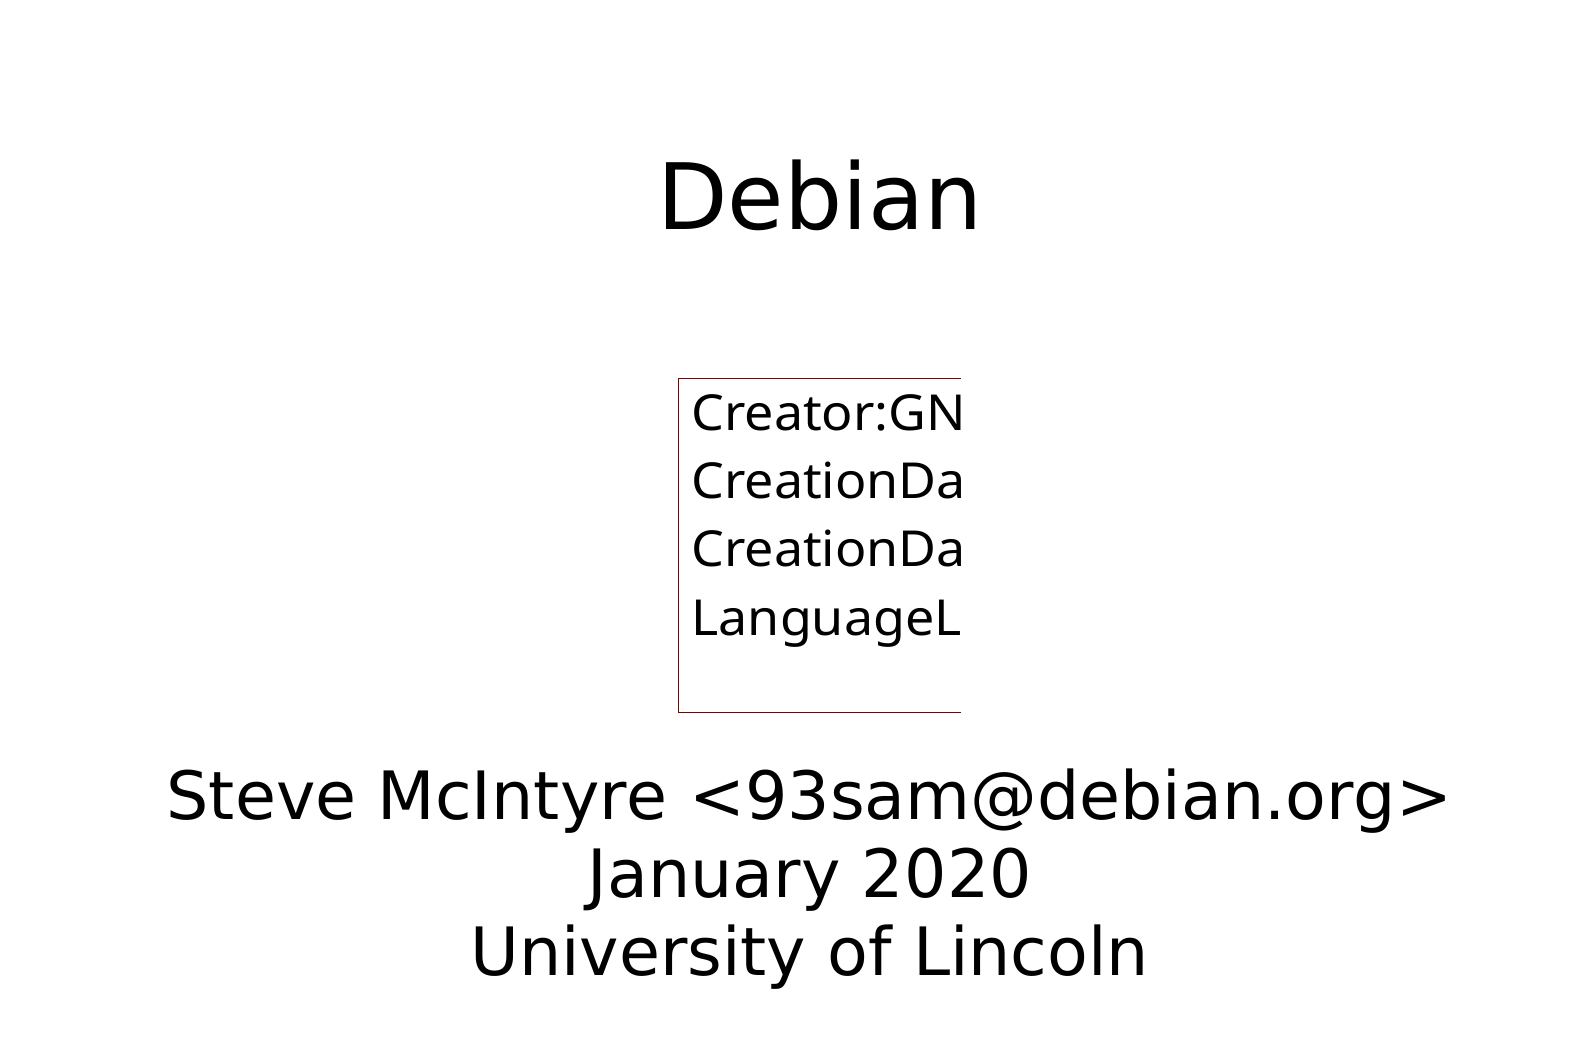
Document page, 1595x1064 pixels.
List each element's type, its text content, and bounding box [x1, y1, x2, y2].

subtitle Steve McIntyre <93sam@debian.org> January 2020 University of Lincoln [75, 624, 1510, 1064]
picture [675, 375, 961, 713]
title Debian [102, 37, 1538, 359]
